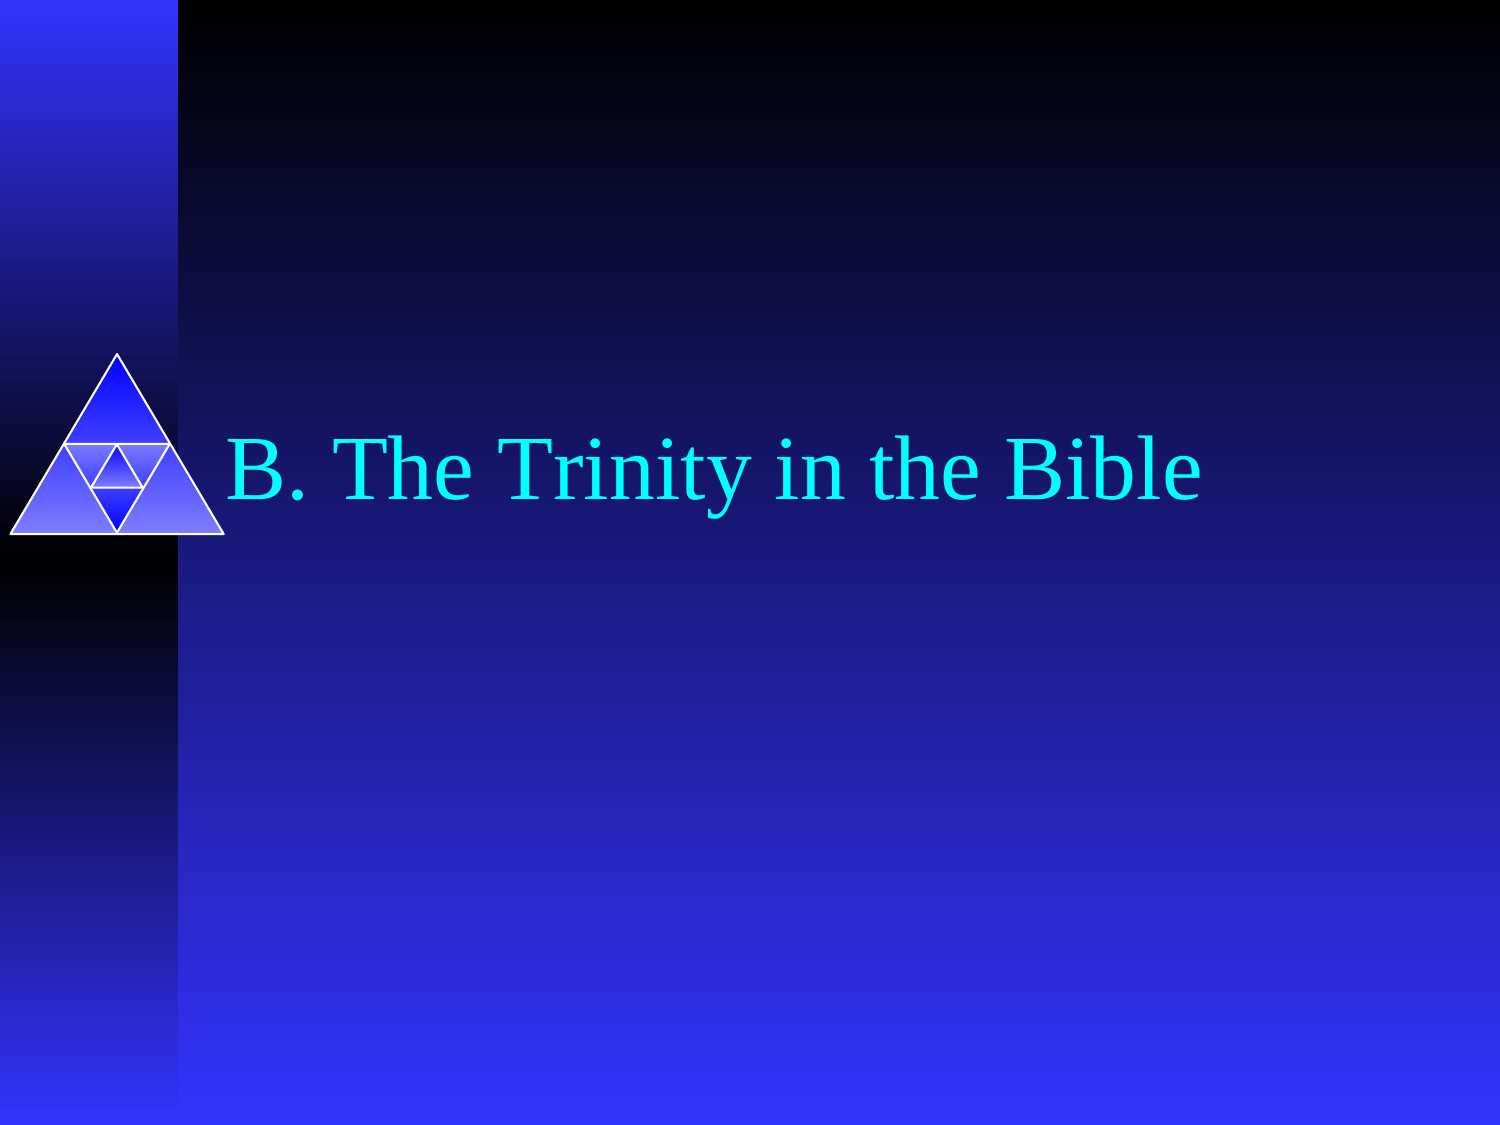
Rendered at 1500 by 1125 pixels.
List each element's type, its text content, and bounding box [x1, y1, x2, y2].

title B. The Trinity in the Bible [225, 374, 1463, 563]
